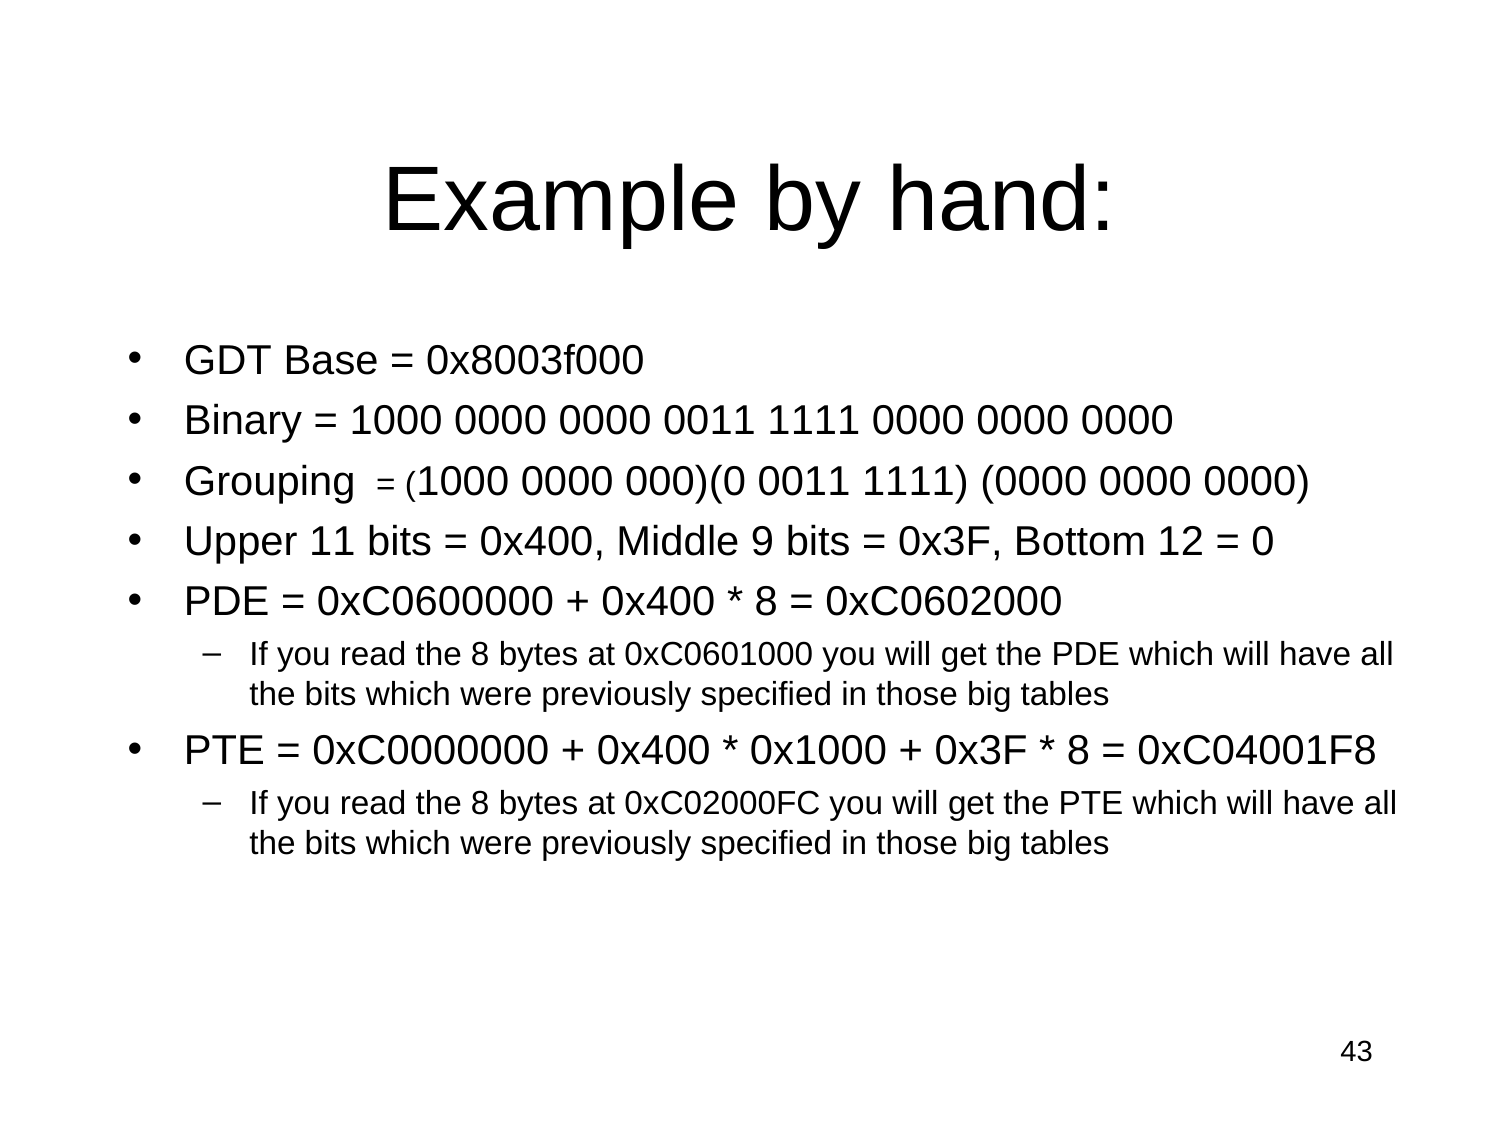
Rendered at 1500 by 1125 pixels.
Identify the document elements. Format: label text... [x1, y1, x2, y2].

list GDT Base = 0x8003f000 Binary = 1000 0000 0000 0011 1111 0000 0000 0000 Grouping = (1000 0000 000)(0 0011 1111) (0000 0000 0000) Upper 11 bits = 0x400, Middle 9 bits = 0x3F, Bottom 12 = 0 PDE = 0xC0600000 + 0x400 * 8 = 0xC0602000 If you read the 8 bytes at 0xC0601000 you will get the PDE which will have all the bits which were previously specified in those big tables PTE = 0xC0000000 + 0x400 * 0x1000 + 0x3F * 8 = 0xC04001F8 If you read the 8 bytes at 0xC02000FC you will get the PTE which will have all the bits which were previously specified in those big tables [112, 324, 1438, 1001]
text_box <number> [1074, 1025, 1388, 1101]
title Example by hand: [112, 99, 1388, 288]
